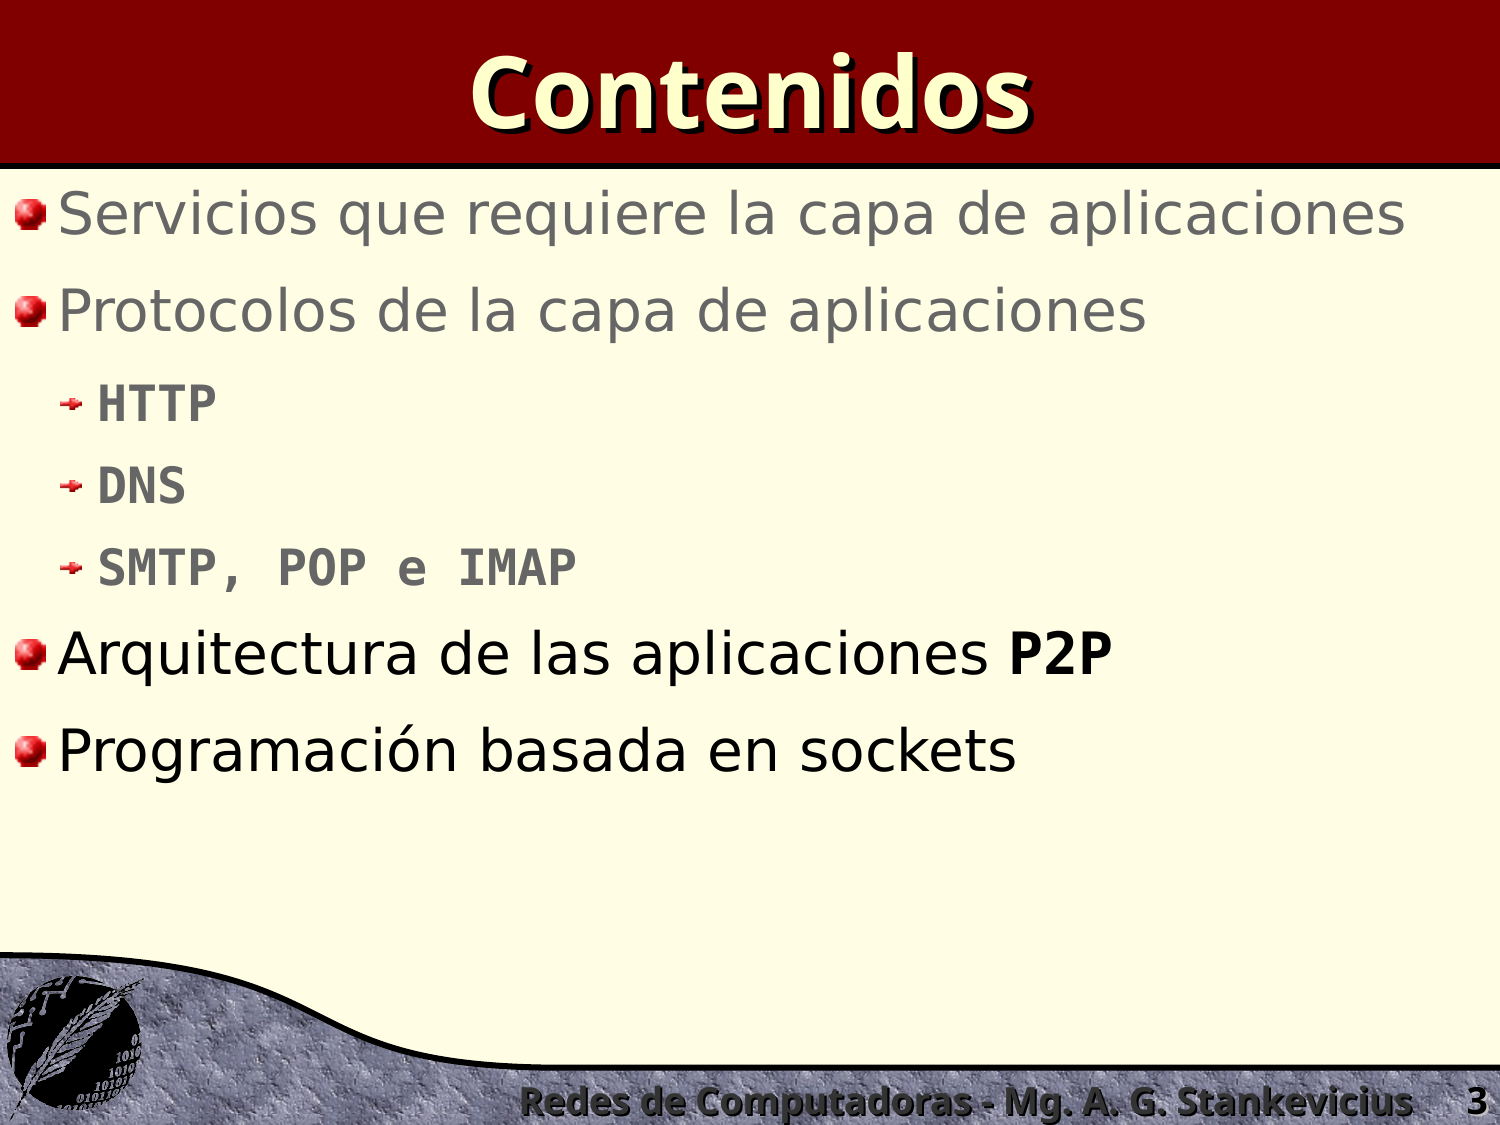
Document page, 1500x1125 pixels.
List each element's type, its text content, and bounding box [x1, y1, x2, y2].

picture [790, 1100, 795, 1110]
picture [1047, 1100, 1054, 1110]
list Servicios que requiere la capa de aplicaciones Protocolos de la capa de aplicaciones HTTP DNS SMTP, POP e IMAP Arquitectura de las aplicaciones P2P Programación basada en sockets [0, 180, 1500, 922]
picture [0, 959, 1500, 1125]
title Contenidos [15, 5, 1485, 160]
